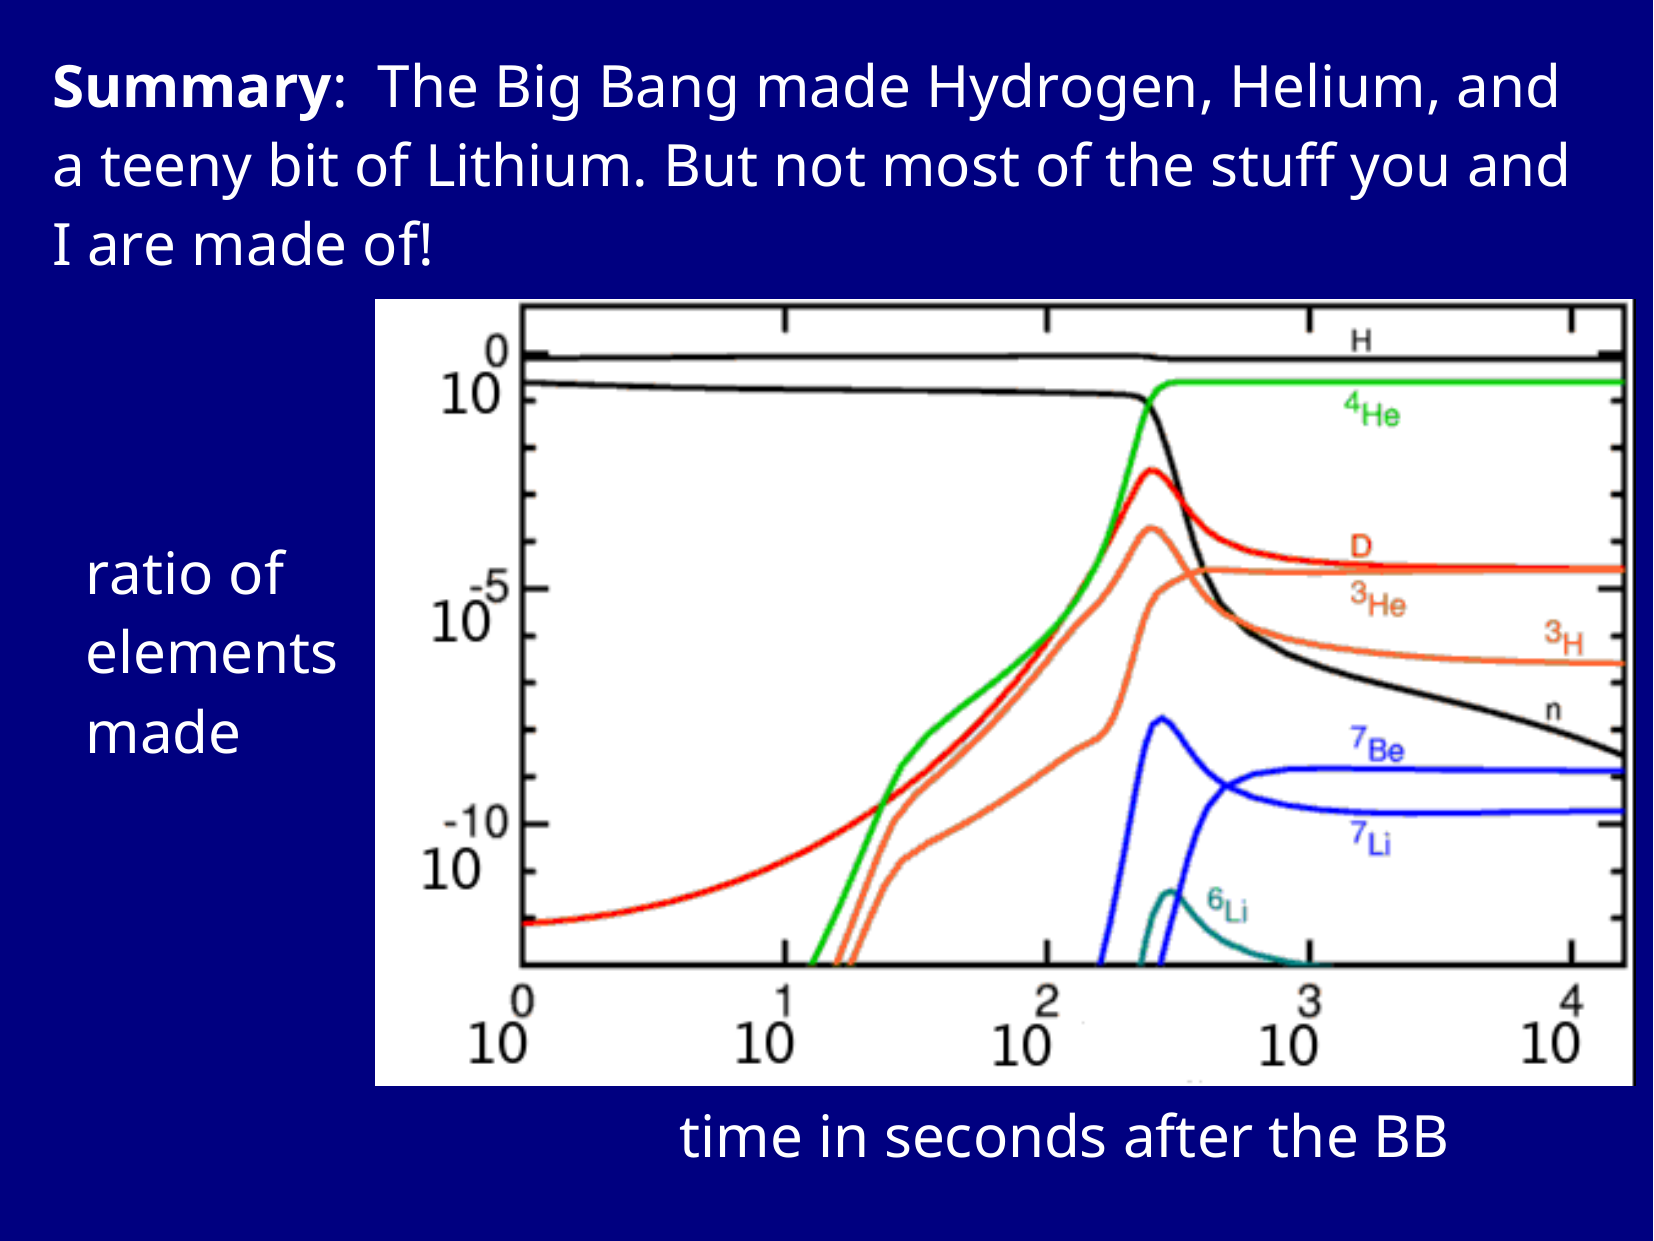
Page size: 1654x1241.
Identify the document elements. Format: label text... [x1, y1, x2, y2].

text_box time in seconds after the BB [664, 1087, 1426, 1173]
text_box Summary: The Big Bang made Hydrogen, Helium, and a teeny bit of Lithium. But not most of the stuff you and I are made of! [37, 37, 1613, 265]
picture [375, 299, 1636, 1086]
text_box ratio of elements made [70, 525, 338, 752]
